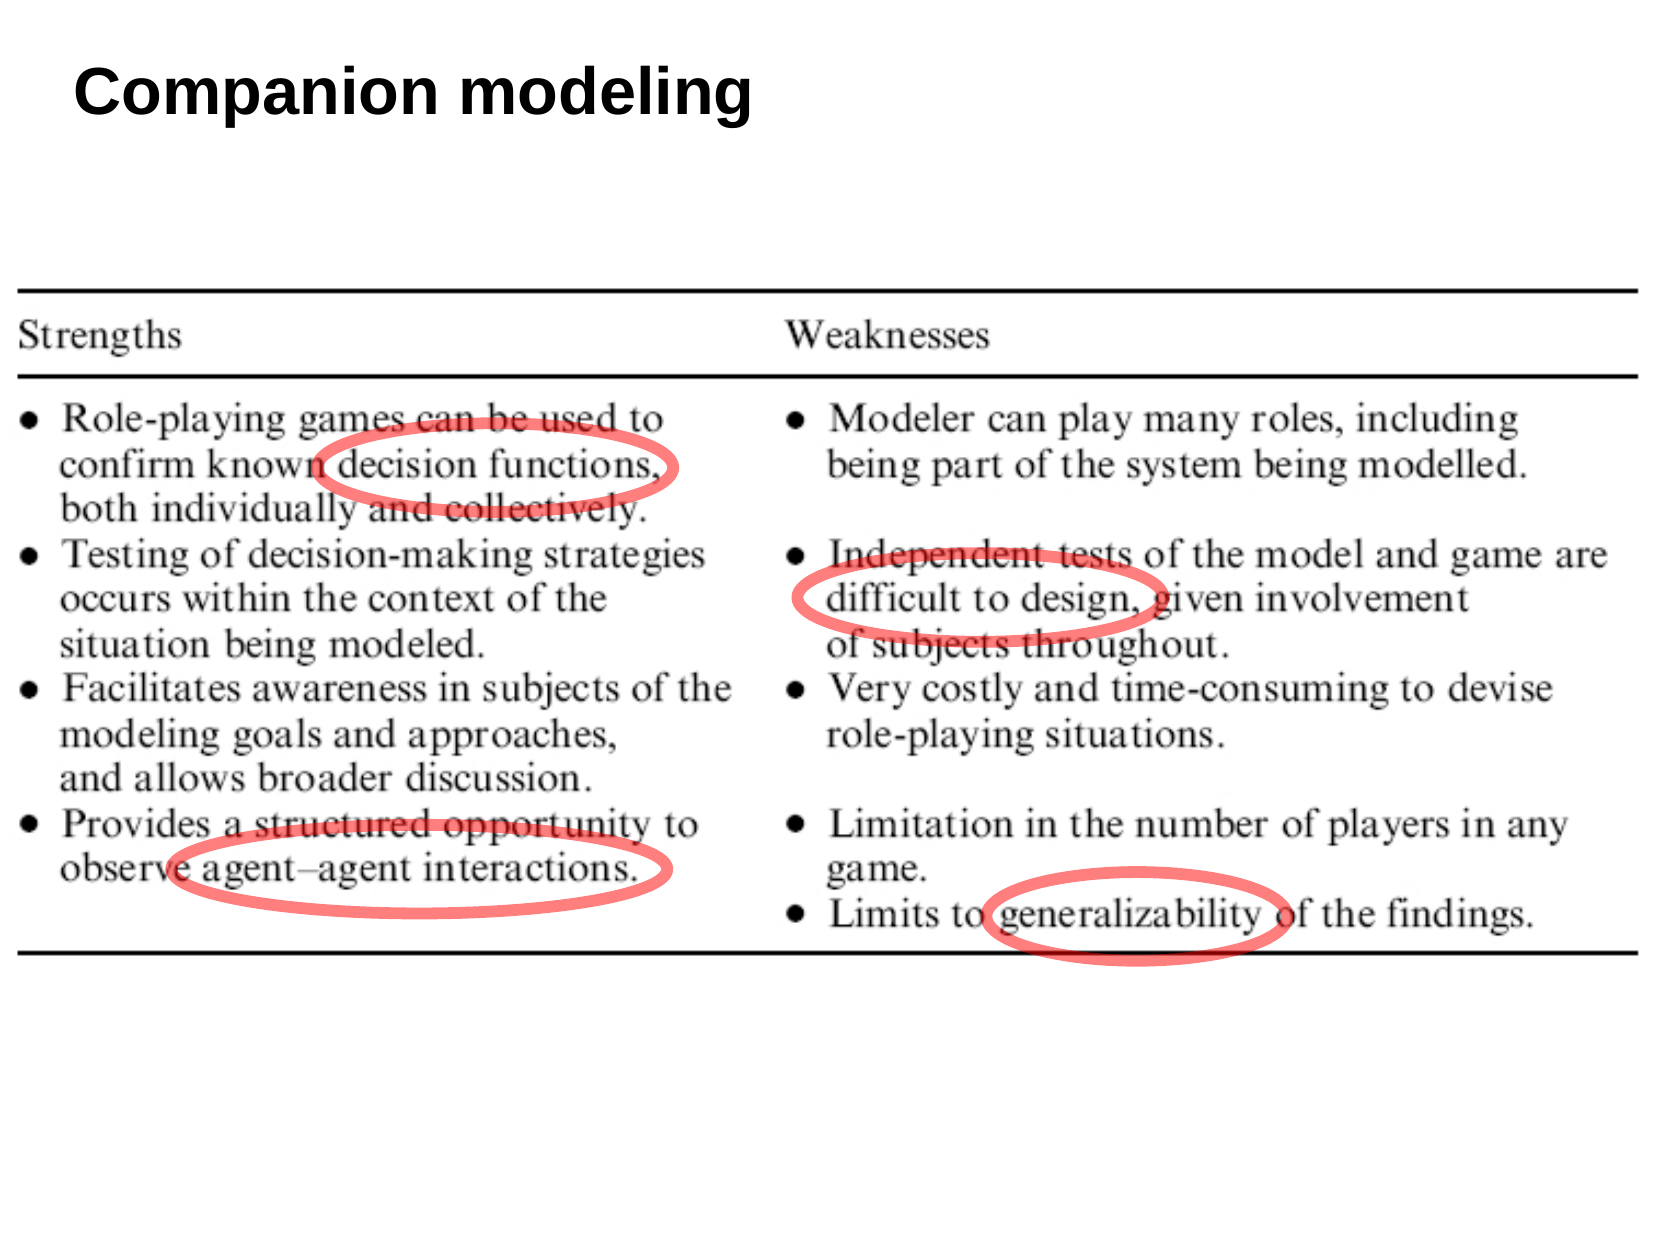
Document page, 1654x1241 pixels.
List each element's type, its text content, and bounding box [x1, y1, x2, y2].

picture [5, 285, 1654, 969]
text_box Companion modeling [59, 47, 1654, 163]
